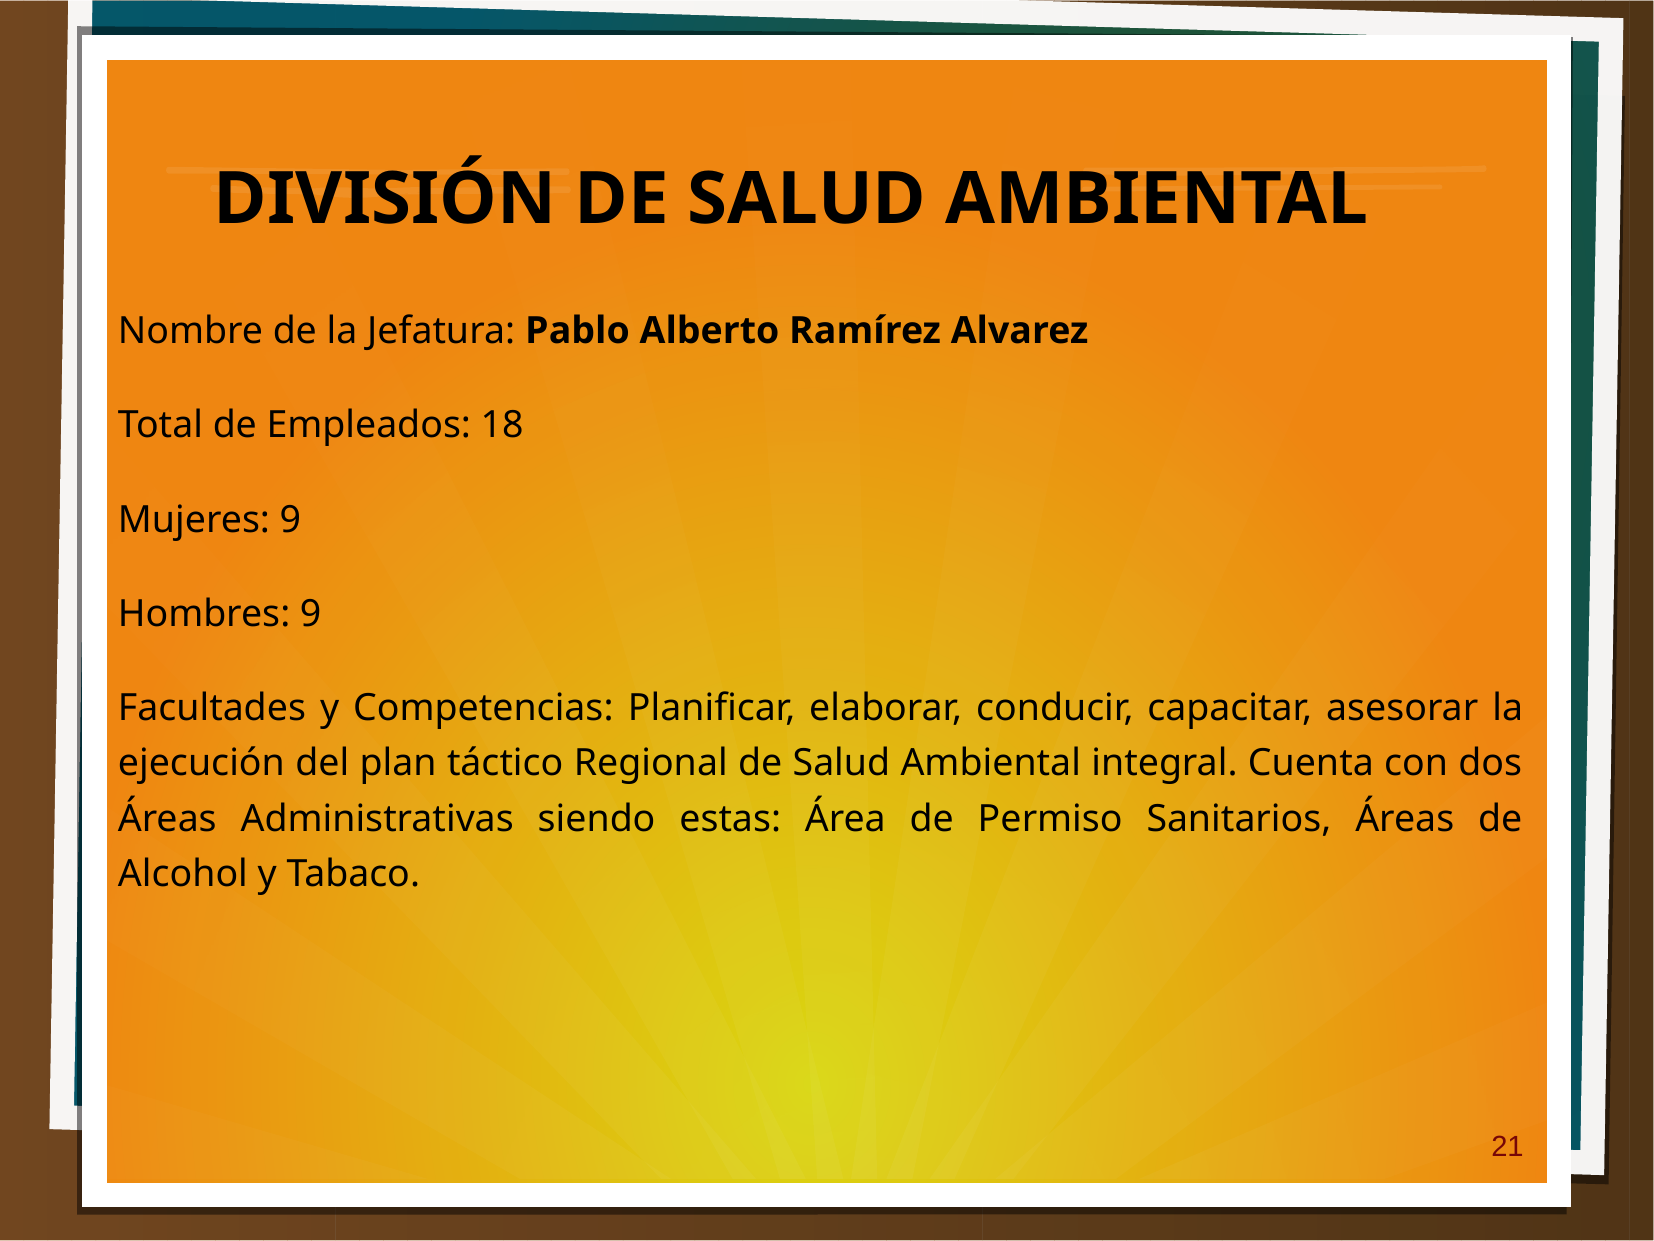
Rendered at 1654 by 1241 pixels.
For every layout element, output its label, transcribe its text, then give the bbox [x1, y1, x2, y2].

text_box Nombre de la Jefatura: Pablo Alberto Ramírez Alvarez Total de Empleados: 18 Mujeres: 9 Hombres: 9 Facultades y Competencias: Planificar, elaborar, conducir, capacitar, asesorar la ejecución del plan táctico Regional de Salud Ambiental integral. Cuenta con dos Áreas Administrativas siendo estas: Área de Permiso Sanitarios, Áreas de Alcohol y Tabaco. [117, 299, 1524, 1019]
title DIVISIÓN DE SALUD AMBIENTAL [82, 30, 1501, 246]
